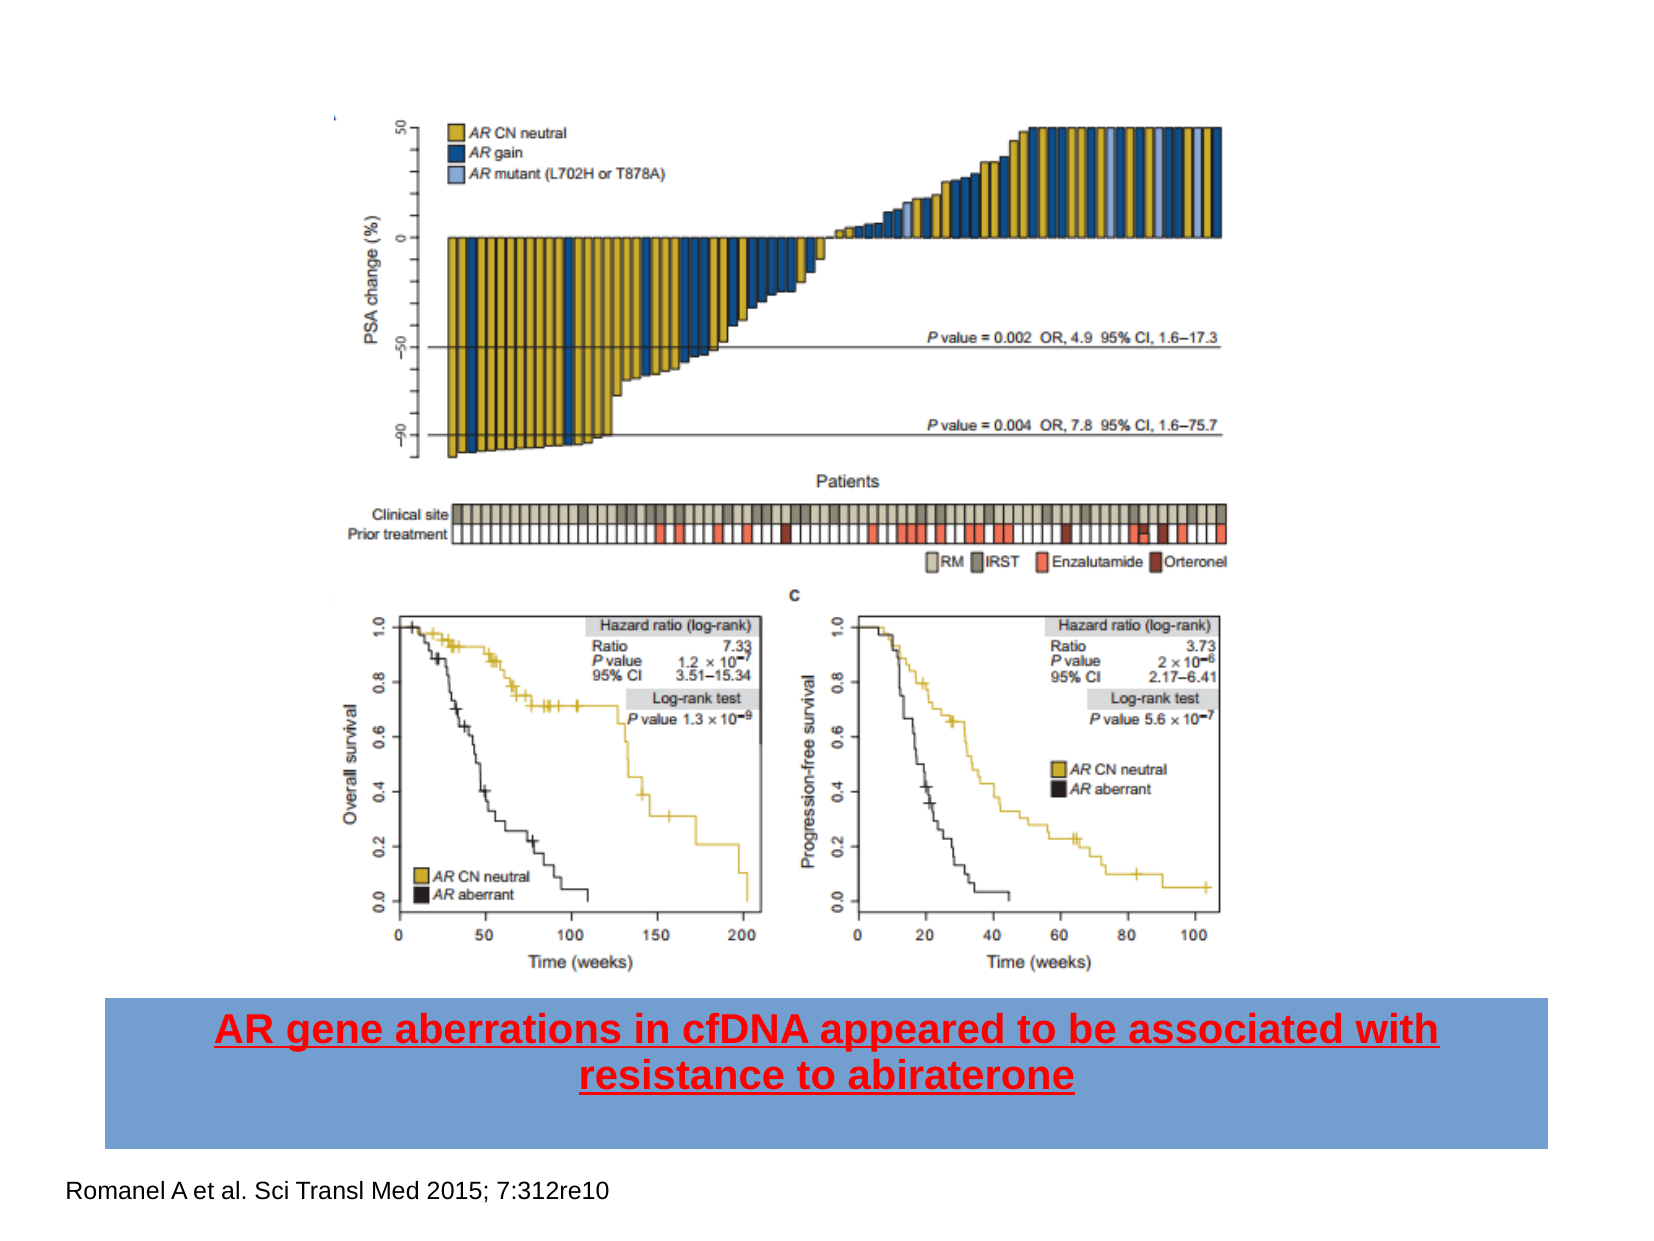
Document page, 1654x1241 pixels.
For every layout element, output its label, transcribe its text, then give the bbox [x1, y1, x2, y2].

text_box Romanel A et al. Sci Transl Med 2015; 7:312re10 [50, 1169, 916, 1227]
picture [334, 85, 1258, 978]
table_header AR gene aberrations in cfDNA appeared to be associated with resistance to abiraterone [105, 998, 1548, 1149]
